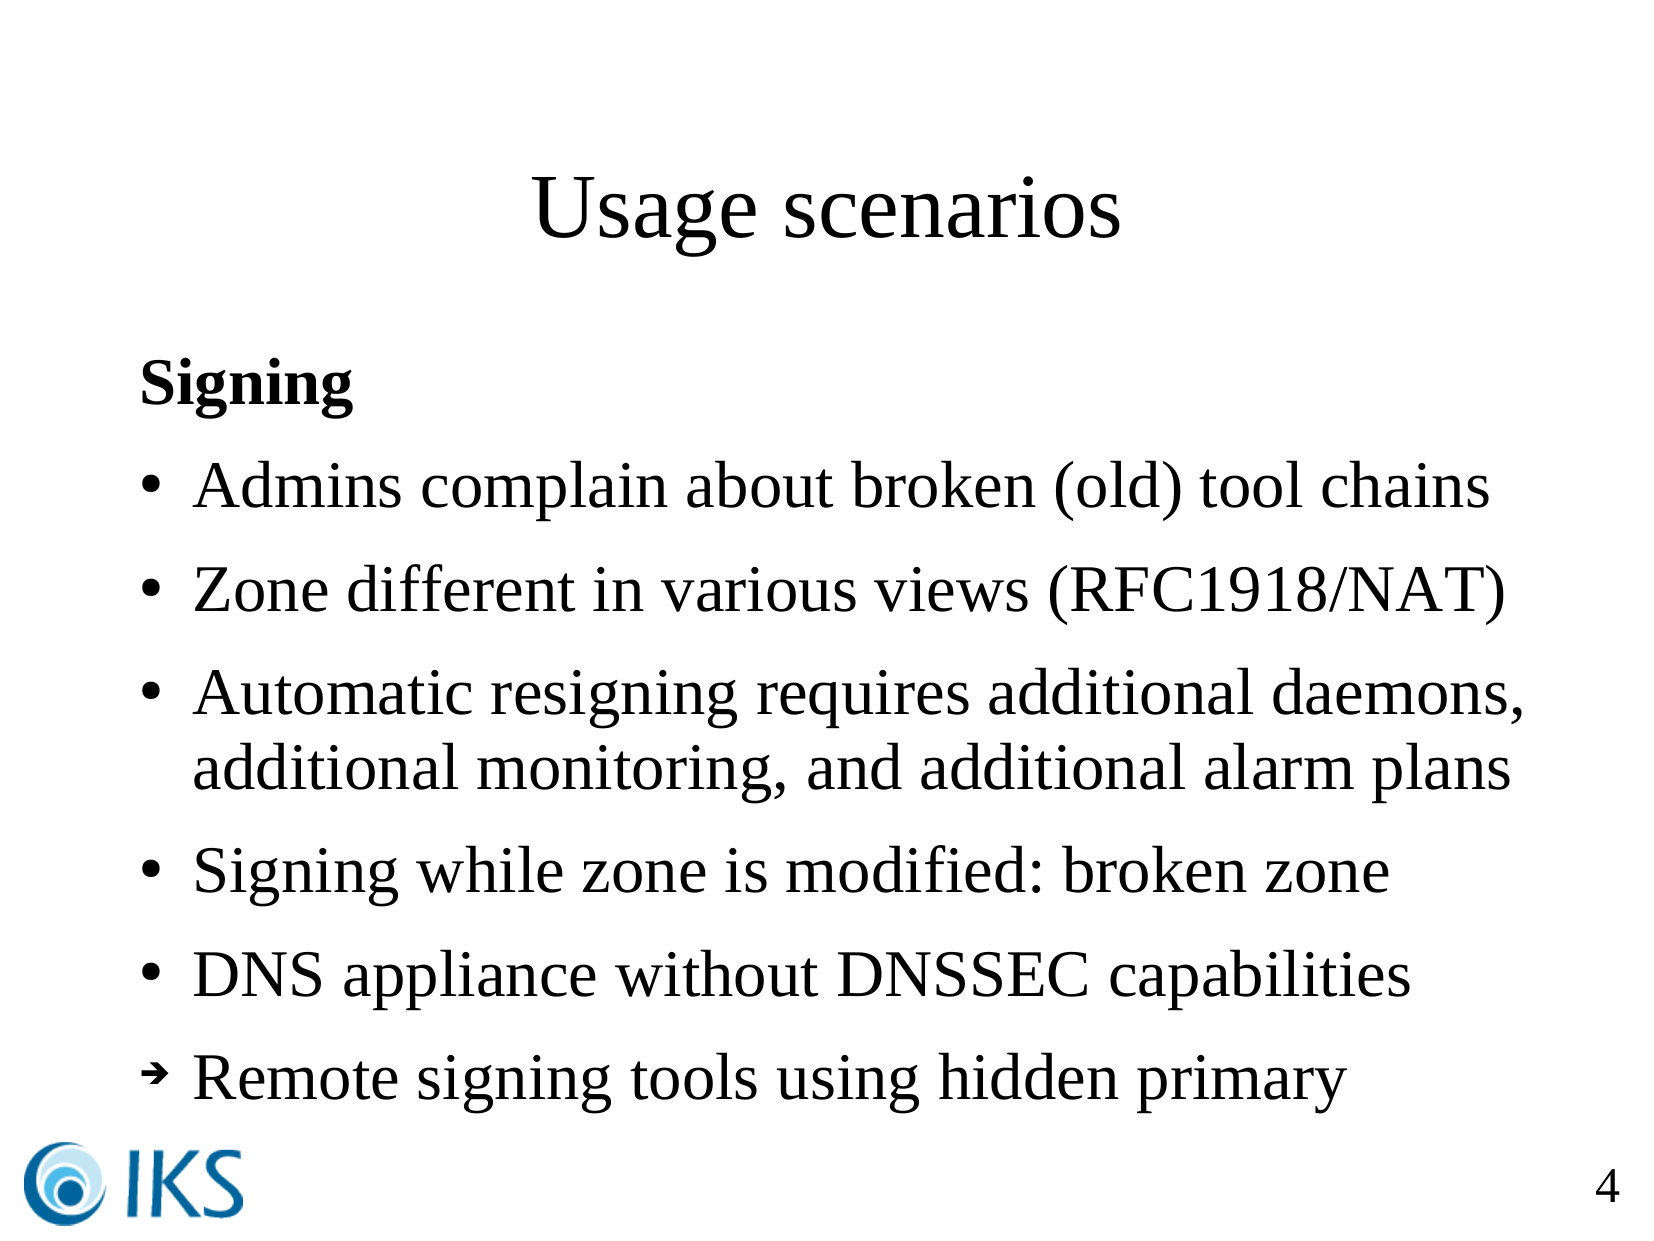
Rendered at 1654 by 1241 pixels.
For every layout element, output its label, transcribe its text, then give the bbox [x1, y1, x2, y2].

title Usage scenarios [121, 102, 1534, 311]
picture [24, 1142, 243, 1226]
list Signing Admins complain about broken (old) tool chains Zone different in various views (RFC1918/NAT) Automatic resigning requires additional daemons, additional monitoring, and additional alarm plans Signing while zone is modified: broken zone DNS appliance without DNSSEC capabilities Remote signing tools using hidden primary [121, 344, 1534, 1127]
